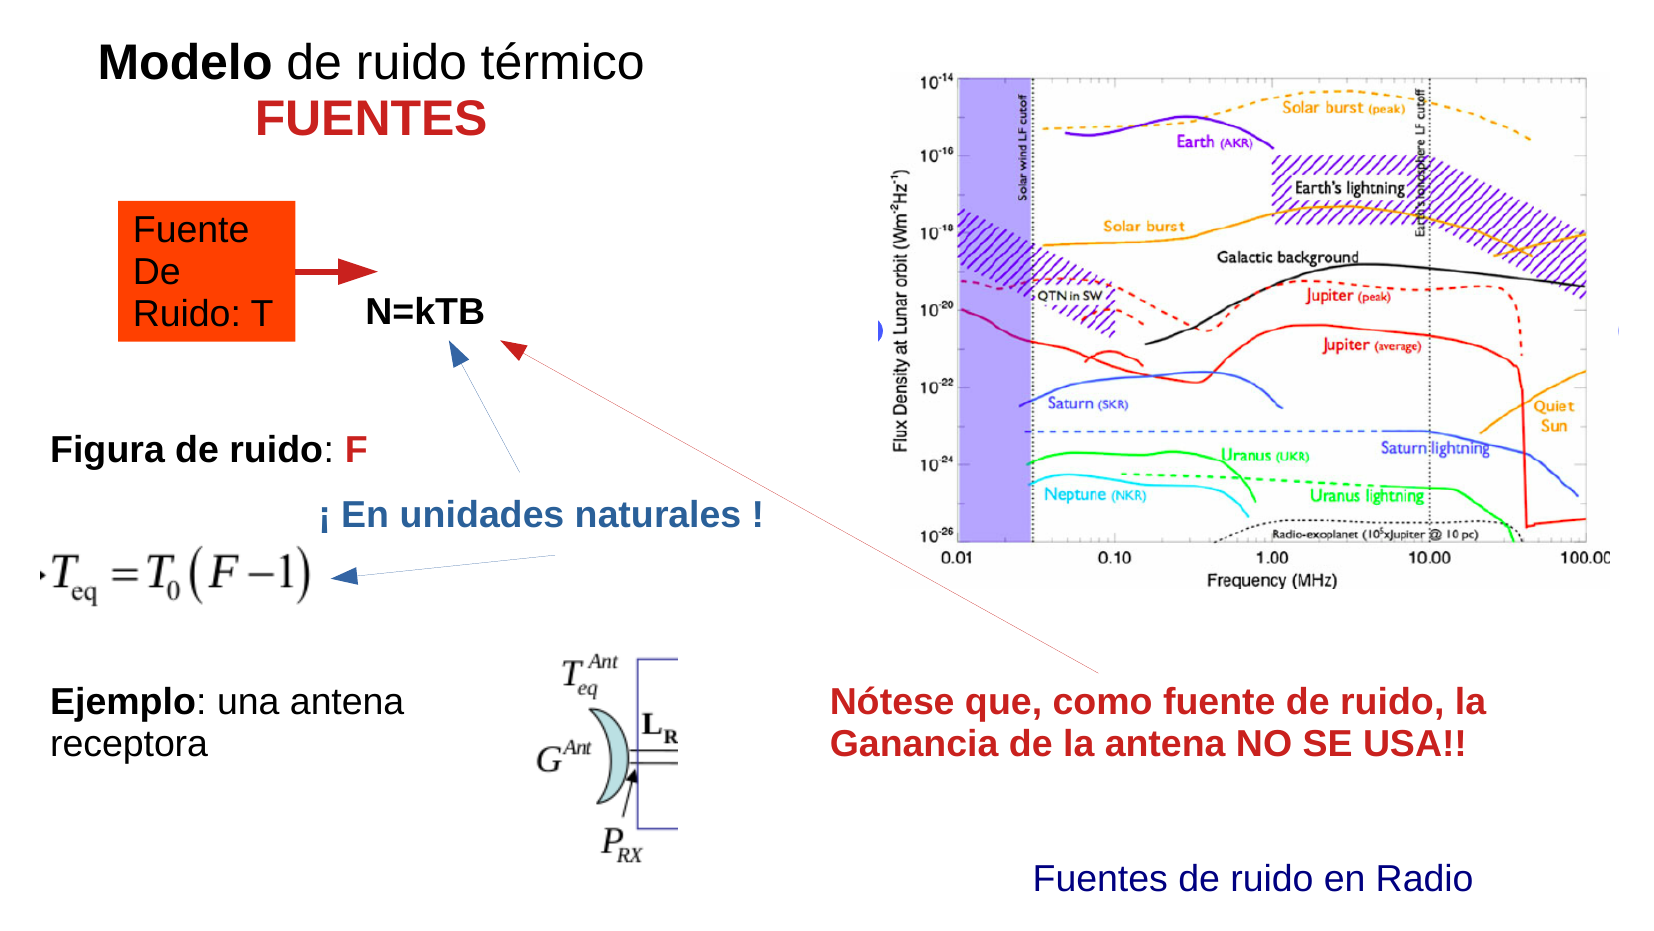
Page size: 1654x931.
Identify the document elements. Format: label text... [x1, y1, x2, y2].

picture [878, 54, 1619, 591]
text_box Fuente De Ruido: T [118, 200, 296, 342]
text_box Figura de ruido: F [35, 420, 402, 520]
text_box N=kTB [350, 283, 501, 341]
picture [484, 623, 678, 886]
text_box Nótese que, como fuente de ruido, la Ganancia de la antena NO SE USA!! [814, 673, 1513, 773]
text_box Fuentes de ruido en Radio [1017, 850, 1642, 921]
picture [878, 552, 948, 591]
picture [40, 520, 331, 638]
text_box ¡ En unidades naturales ! [303, 486, 780, 544]
text_box Modelo de ruido térmico FUENTES [82, 27, 660, 154]
text_box Ejemplo: una antena receptora [35, 673, 484, 773]
